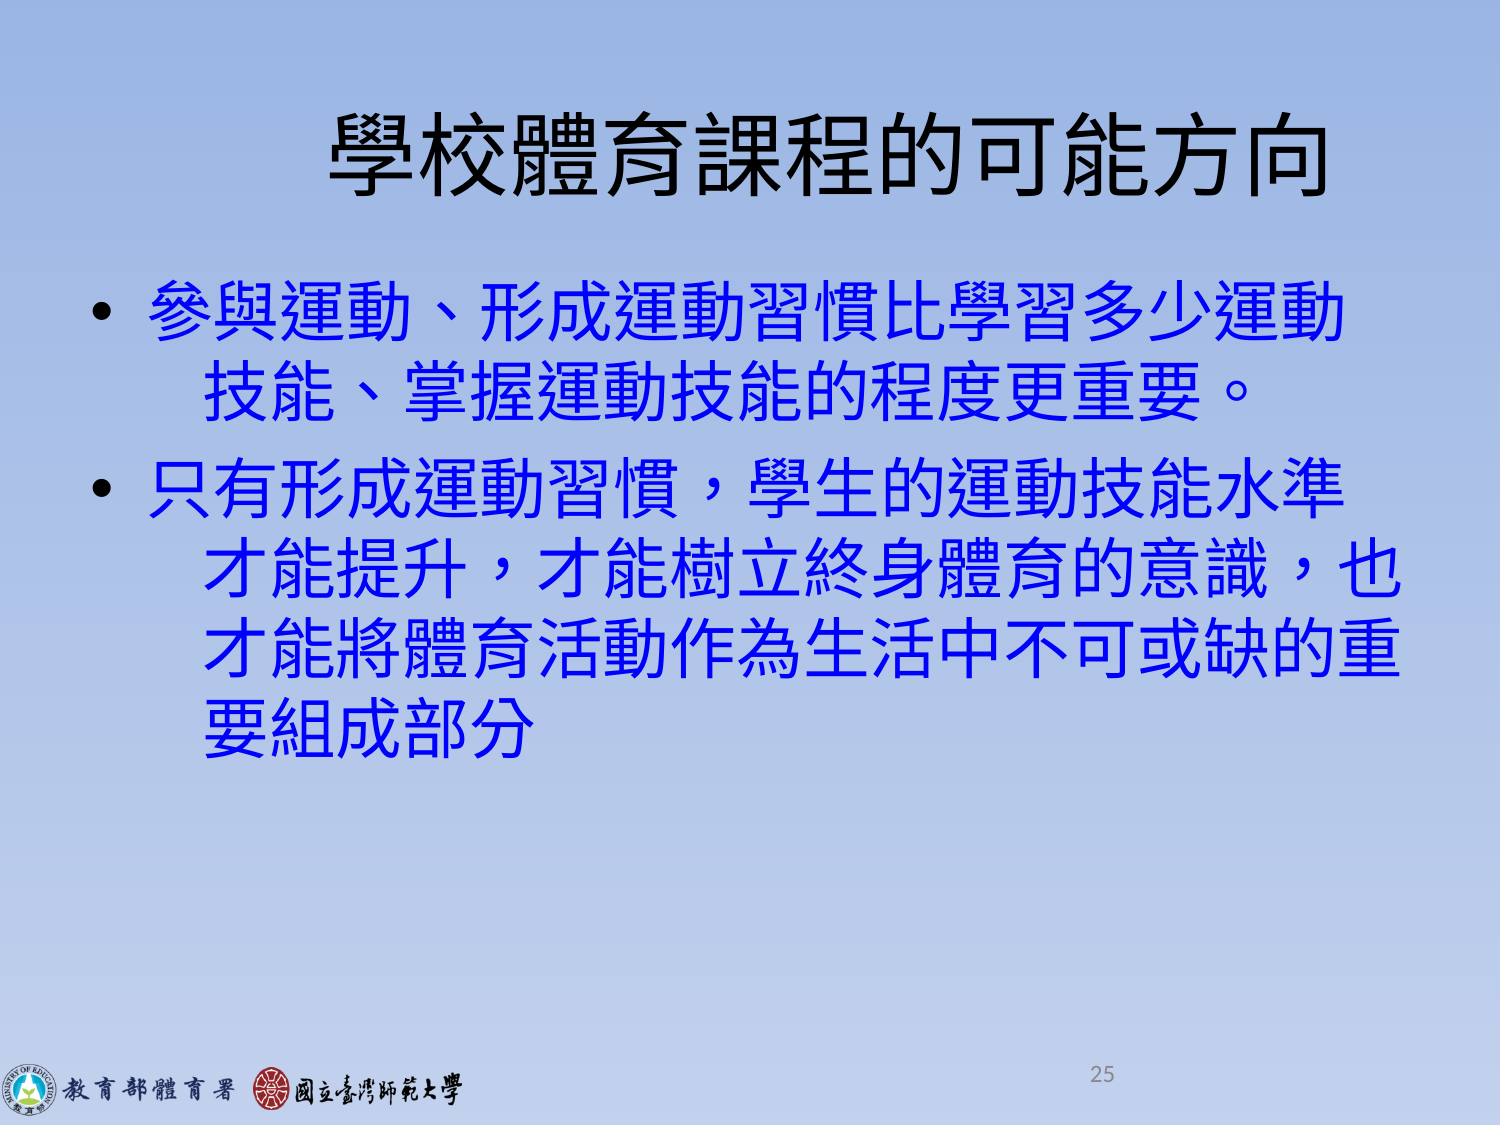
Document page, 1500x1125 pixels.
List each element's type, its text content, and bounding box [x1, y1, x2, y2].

text_box [1074, 1042, 1426, 1103]
title 學校體育課程的可能方向 [160, 90, 1500, 216]
list 參與運動、形成運動習慣比學習多少運動技能、掌握運動技能的程度更重要。 只有形成運動習慣，學生的運動技能水準才能提升，才能樹立終身體育的意識，也才能將體育活動作為生活中不可或缺的重要組成部分 [75, 262, 1426, 1005]
